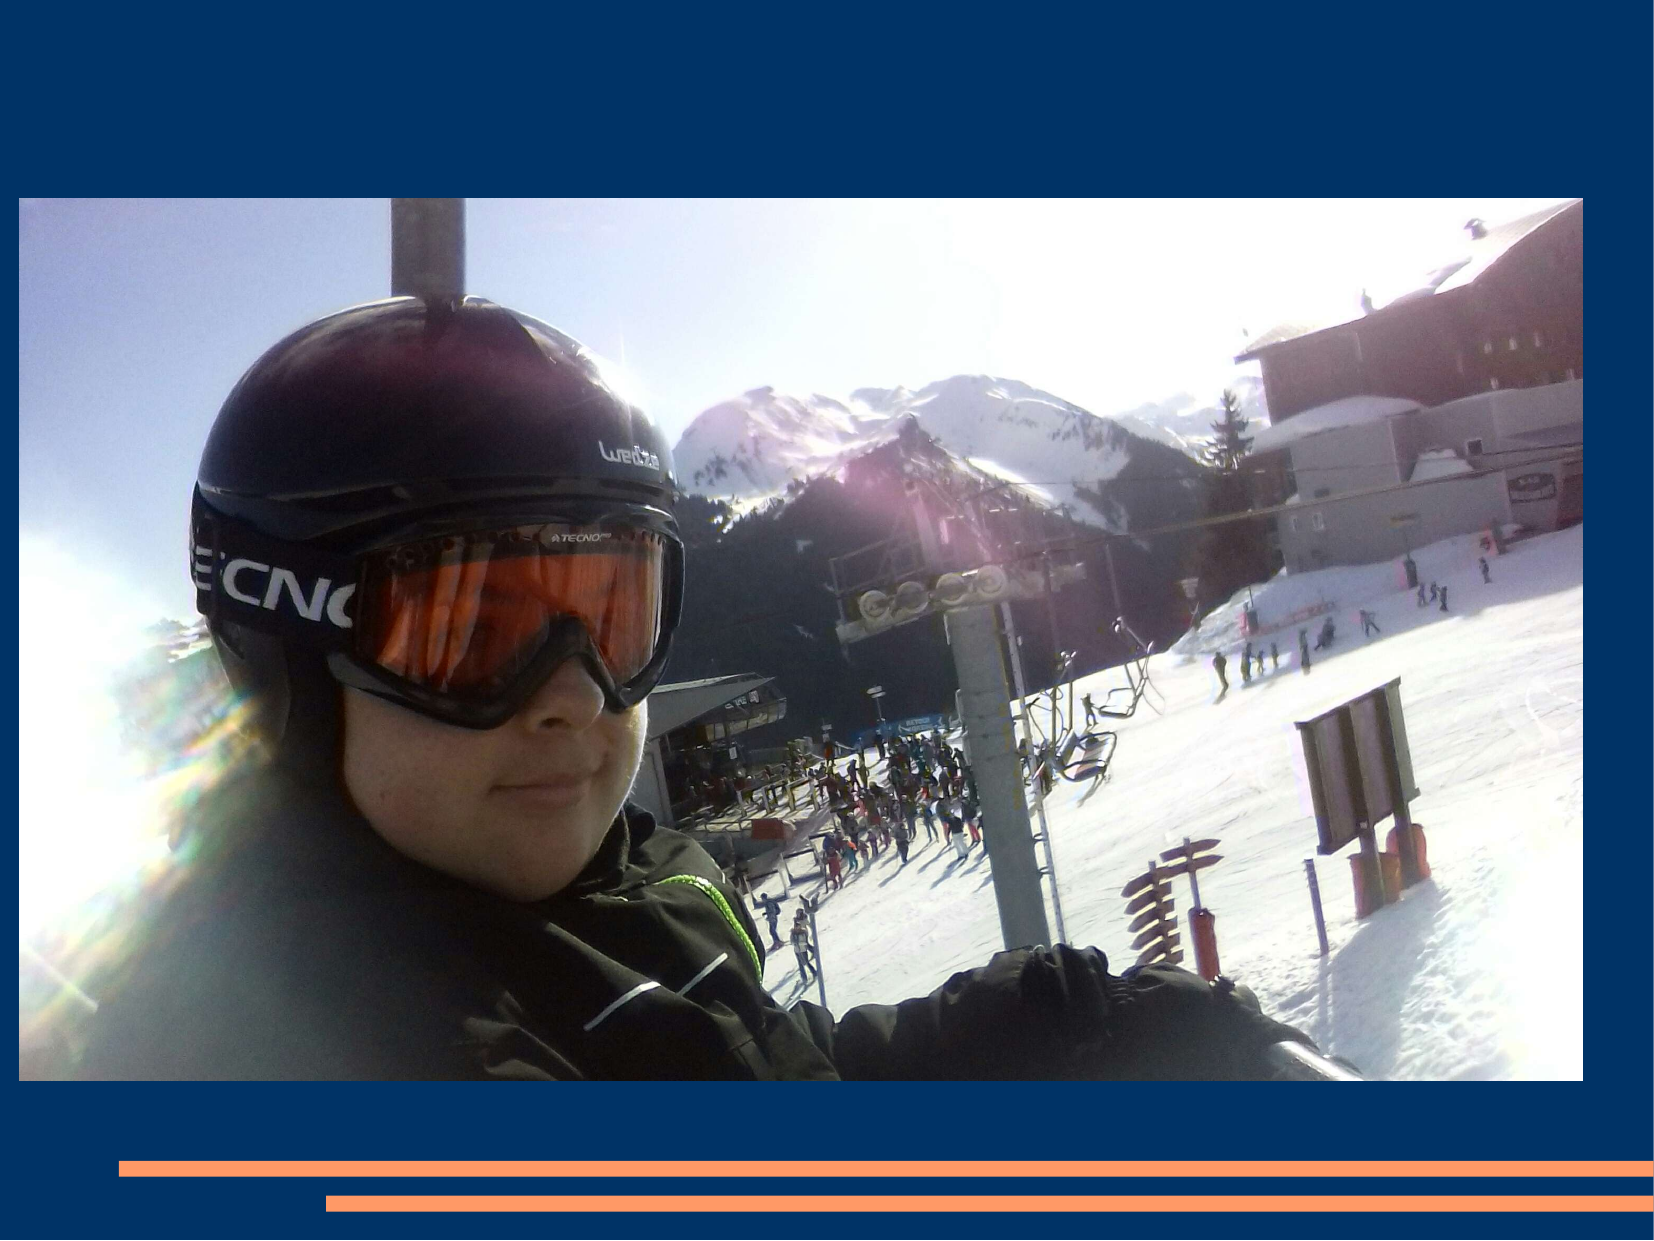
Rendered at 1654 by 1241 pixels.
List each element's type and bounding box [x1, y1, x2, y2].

picture [19, 198, 1583, 1081]
